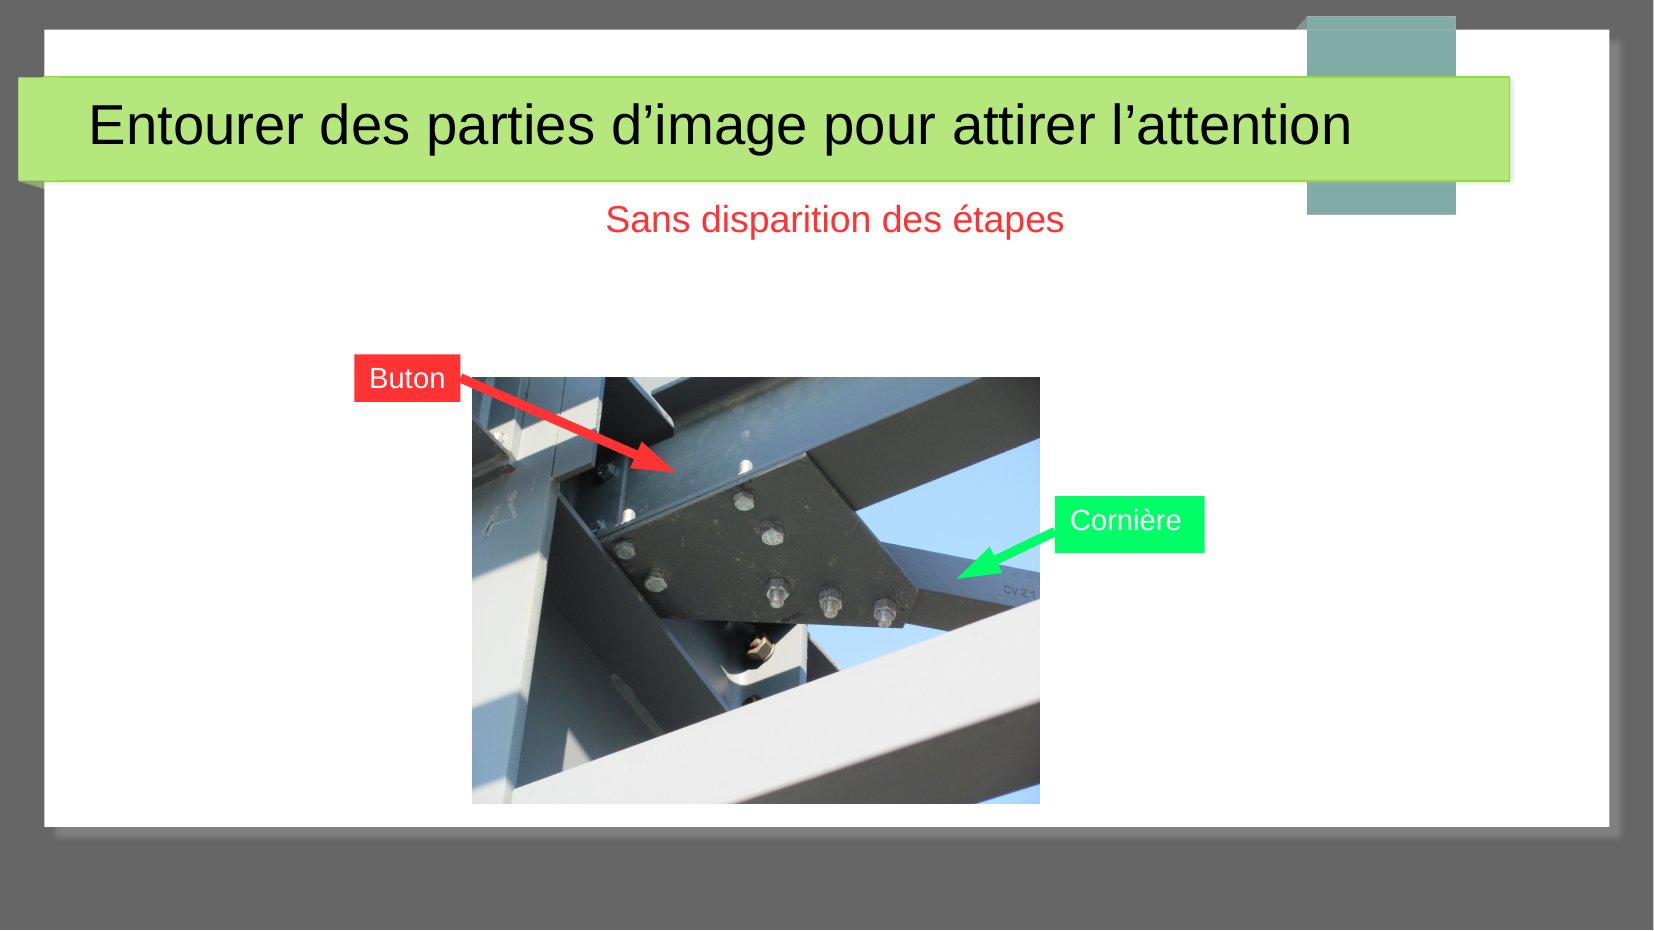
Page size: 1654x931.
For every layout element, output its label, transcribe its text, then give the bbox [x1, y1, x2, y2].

title Entourer des parties d’image pour attirer l’attention [88, 73, 1506, 178]
text_box Buton [354, 354, 461, 402]
text_box Sans disparition des étapes [590, 191, 1080, 249]
picture [472, 377, 1040, 804]
text_box Cornière [1055, 496, 1205, 553]
